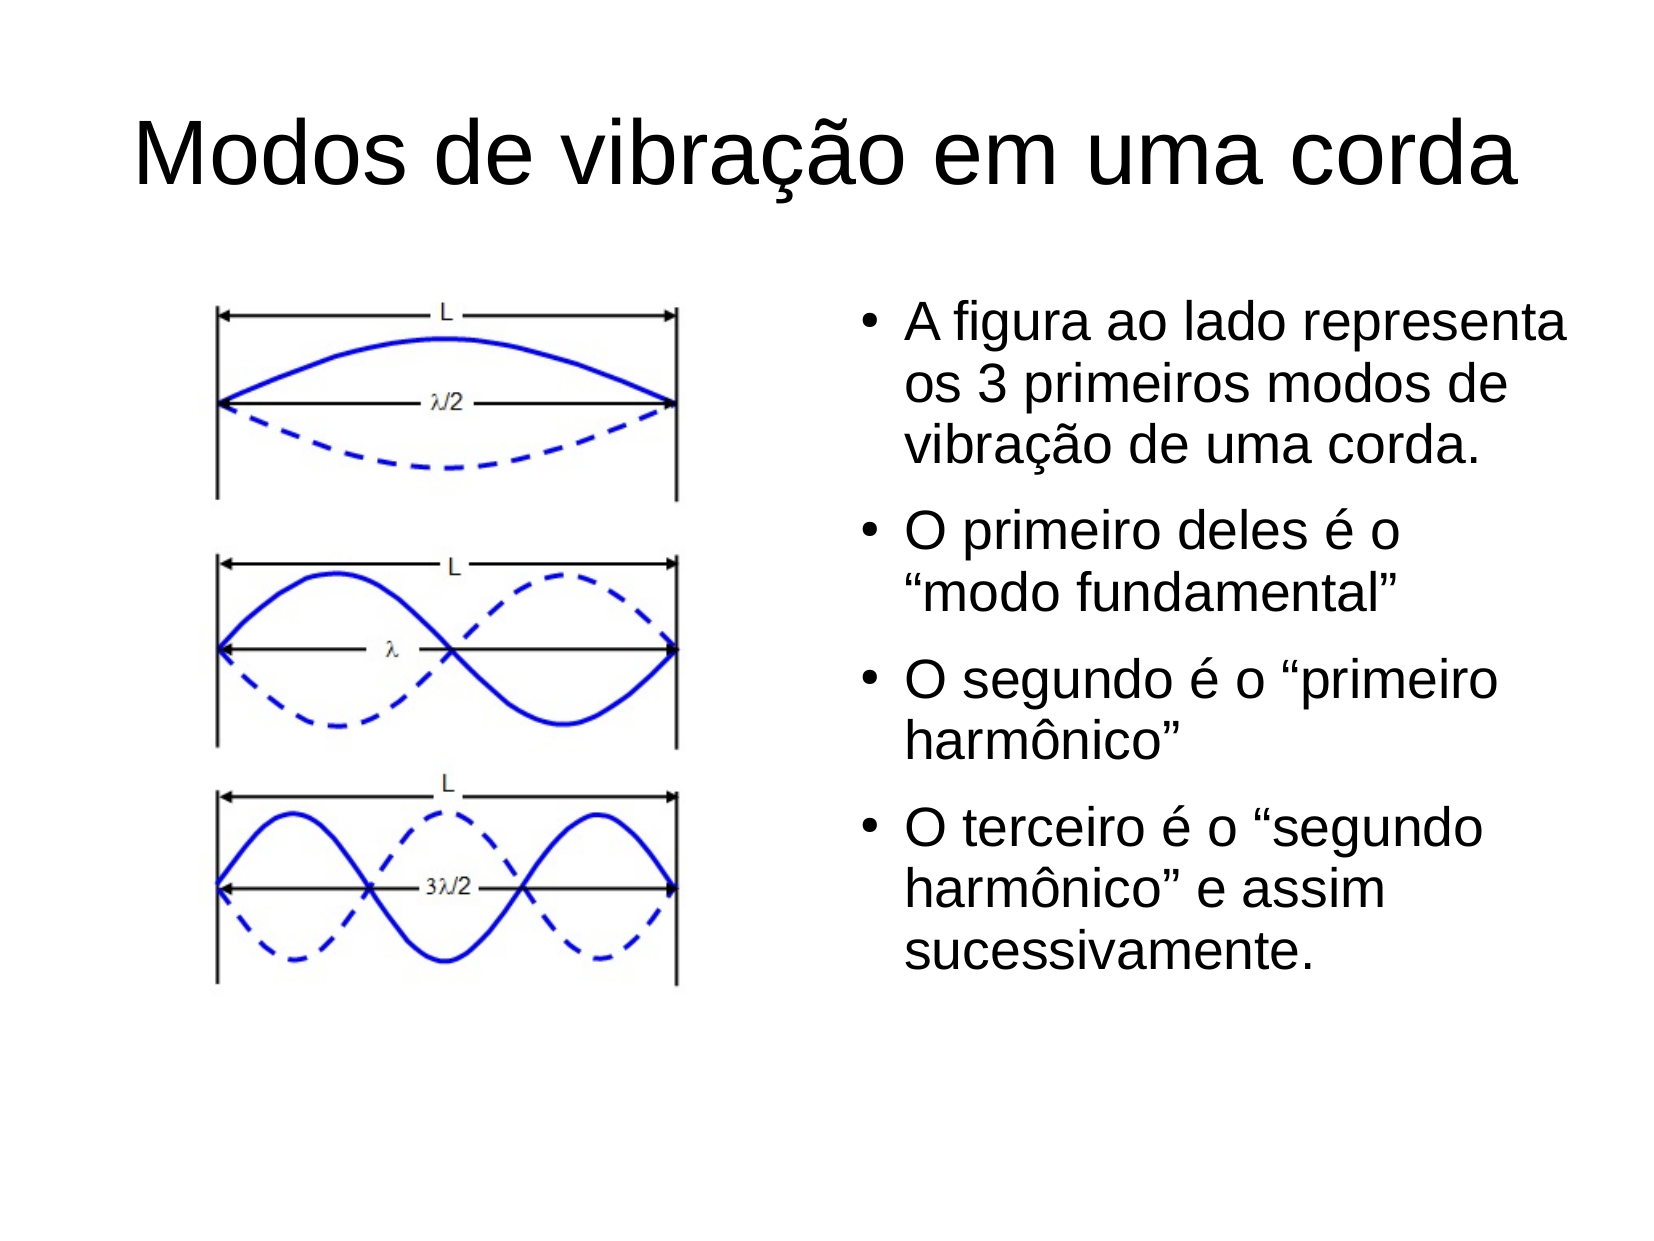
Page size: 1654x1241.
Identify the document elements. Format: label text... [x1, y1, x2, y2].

title Modos de vibração em uma corda [82, 49, 1571, 257]
picture [198, 290, 694, 1010]
list A figura ao lado representa os 3 primeiros modos de vibração de uma corda. O primeiro deles é o “modo fundamental” O segundo é o “primeiro harmônico” O terceiro é o “segundo harmônico” e assim sucessivamente. [845, 290, 1572, 1010]
